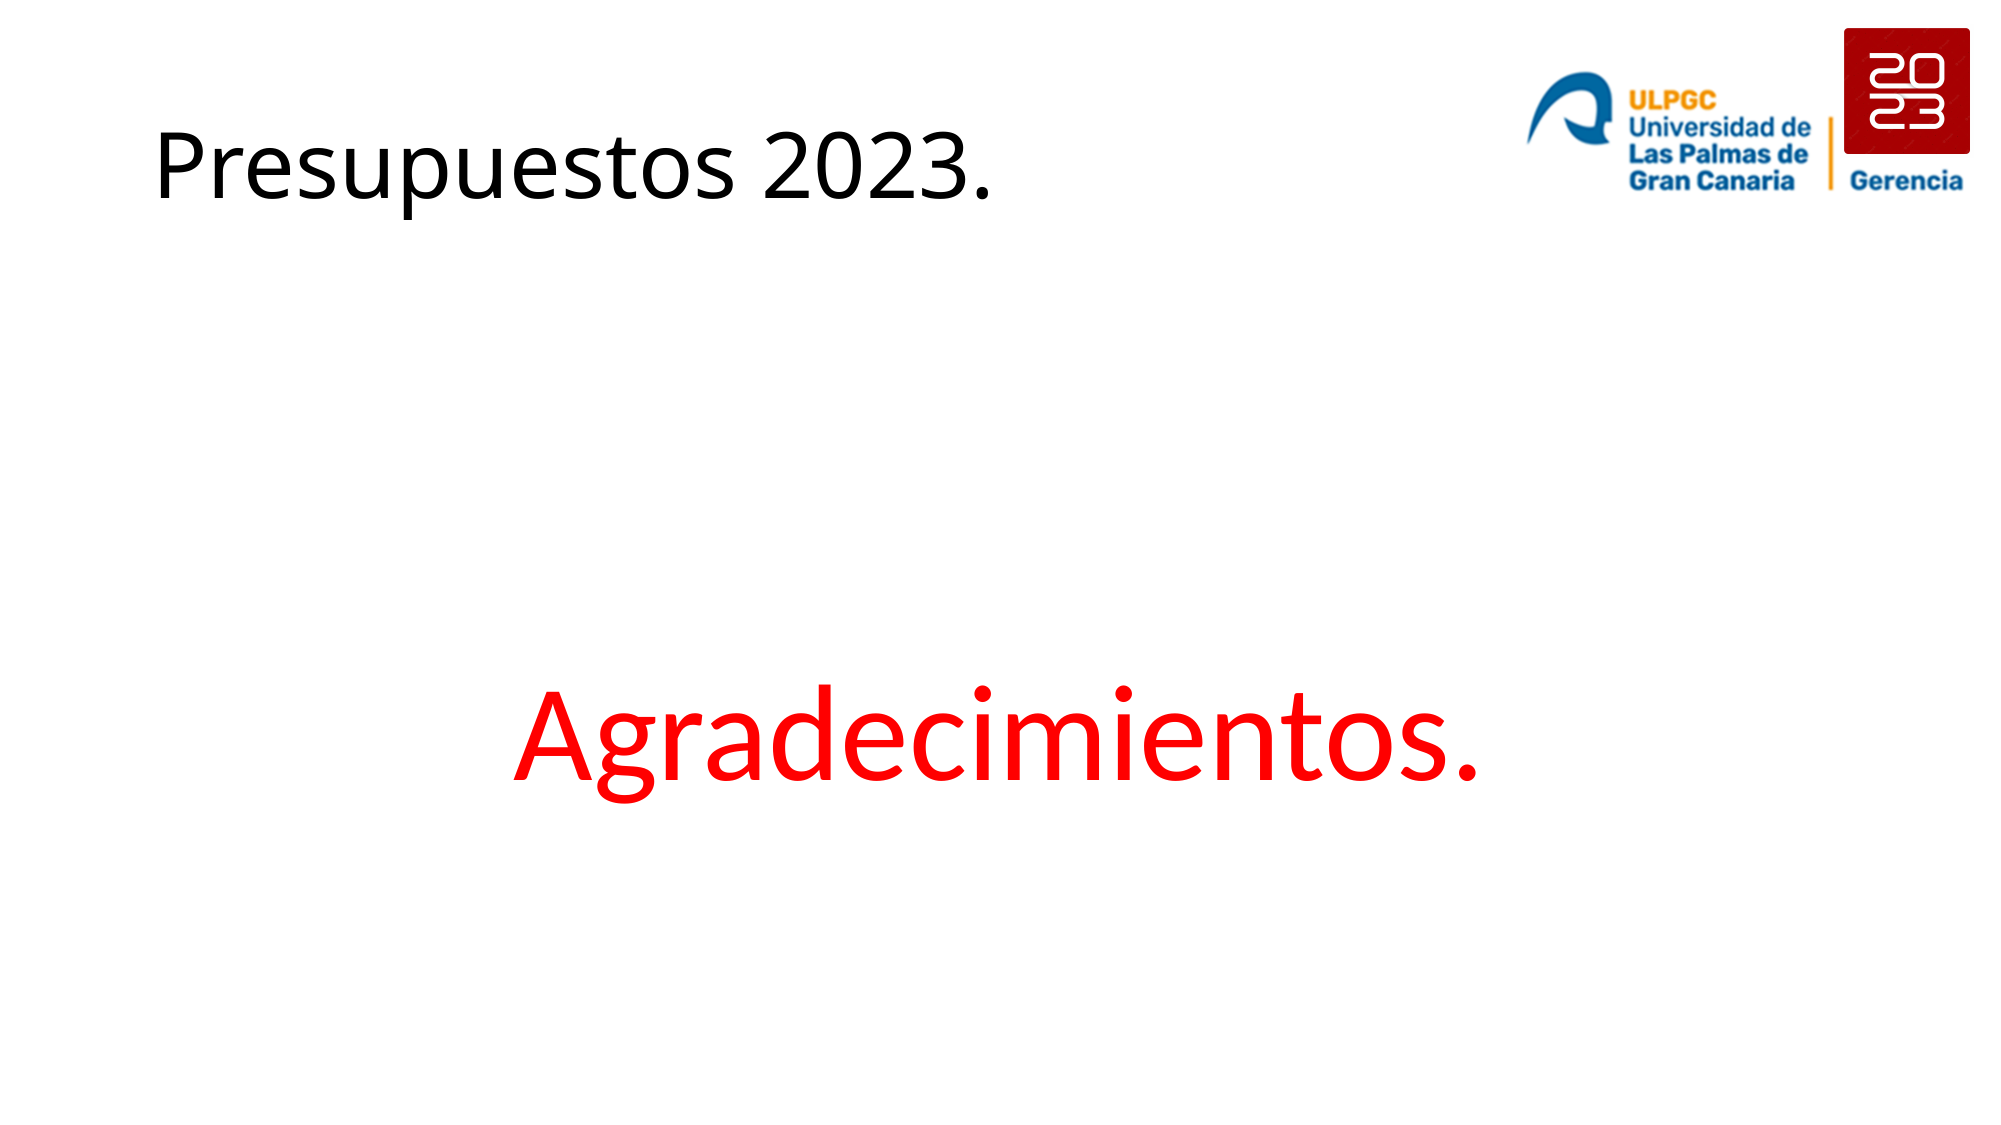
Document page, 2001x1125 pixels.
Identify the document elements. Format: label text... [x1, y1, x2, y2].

title Presupuestos 2023. [137, 59, 1863, 278]
picture [1493, 24, 2000, 232]
list Agradecimientos. [137, 299, 1863, 1014]
